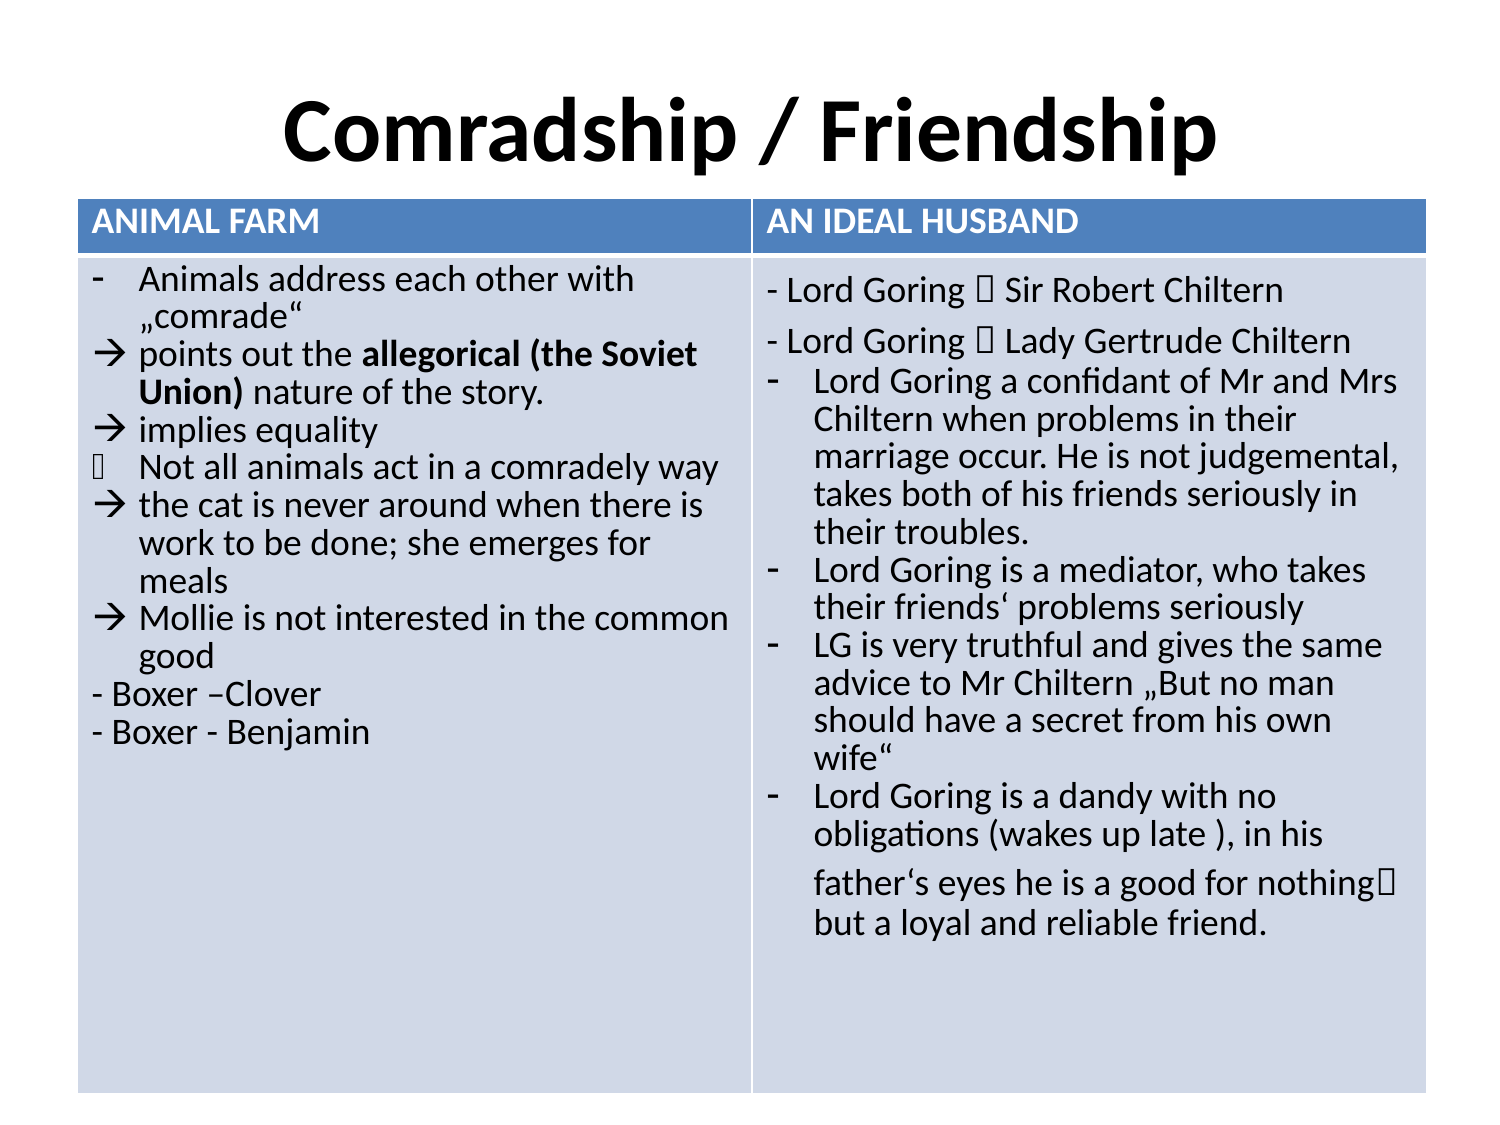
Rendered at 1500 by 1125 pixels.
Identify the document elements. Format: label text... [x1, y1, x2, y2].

table_header ANIMAL FARM [78, 199, 751, 253]
table_header AN IDEAL HUSBAND [753, 199, 1426, 253]
table_cell Animals address each other with „comrade“ points out the allegorical (the Soviet Union) nature of the story. implies equality Not all animals act in a comradely way the cat is never around when there is work to be done; she emerges for meals Mollie is not interested in the common good - Boxer –Clover - Boxer - Benjamin [78, 258, 751, 1093]
title Comradship / Friendship [76, 30, 1427, 197]
table_cell - Lord Goring  Sir Robert Chiltern - Lord Goring  Lady Gertrude Chiltern Lord Goring a confidant of Mr and Mrs Chiltern when problems in their marriage occur. He is not judgemental, takes both of his friends seriously in their troubles. Lord Goring is a mediator, who takes their friends‘ problems seriously LG is very truthful and gives the same advice to Mr Chiltern „But no man should have a secret from his own wife“ Lord Goring is a dandy with no obligations (wakes up late ), in his father‘s eyes he is a good for nothing but a loyal and reliable friend. [753, 258, 1426, 1093]
